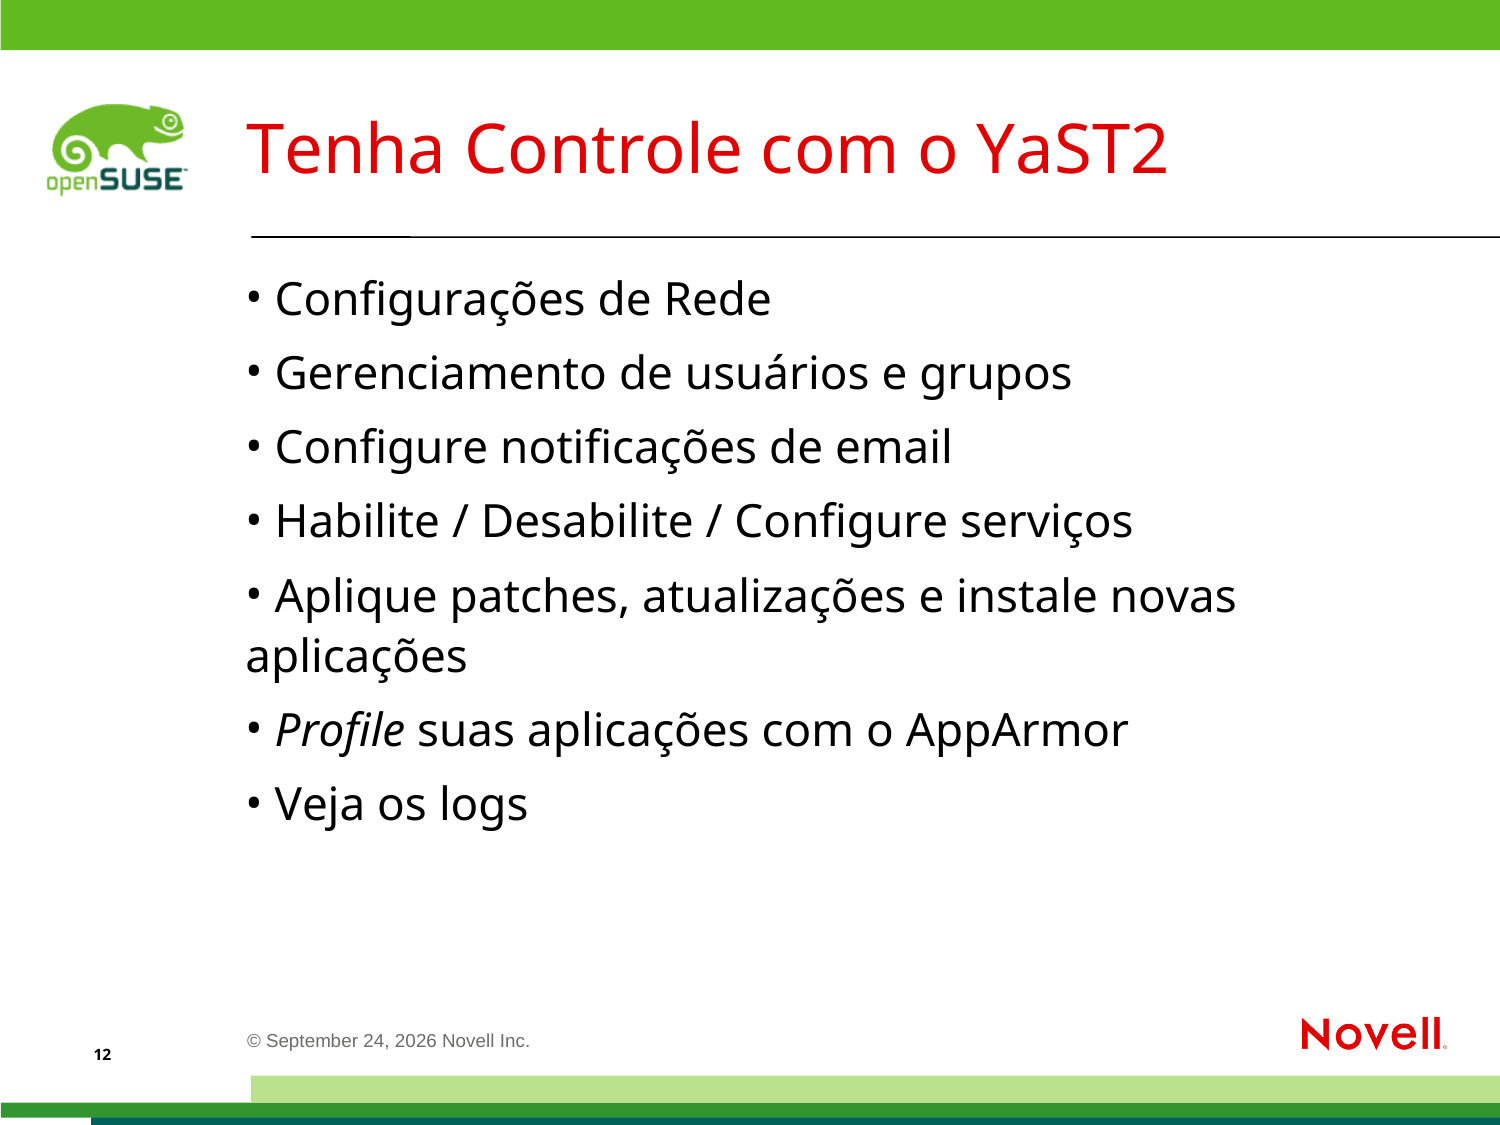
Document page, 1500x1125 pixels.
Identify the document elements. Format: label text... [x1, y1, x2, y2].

title Tenha Controle com o YaST2 [246, 68, 1409, 231]
picture [47, 104, 188, 197]
picture [1295, 1011, 1453, 1056]
list Configurações de Rede Gerenciamento de usuários e grupos Configure notificações de email Habilite / Desabilite / Configure serviços Aplique patches, atualizações e instale novas aplicações Profile suas aplicações com o AppArmor Veja os logs [245, 267, 1458, 1010]
